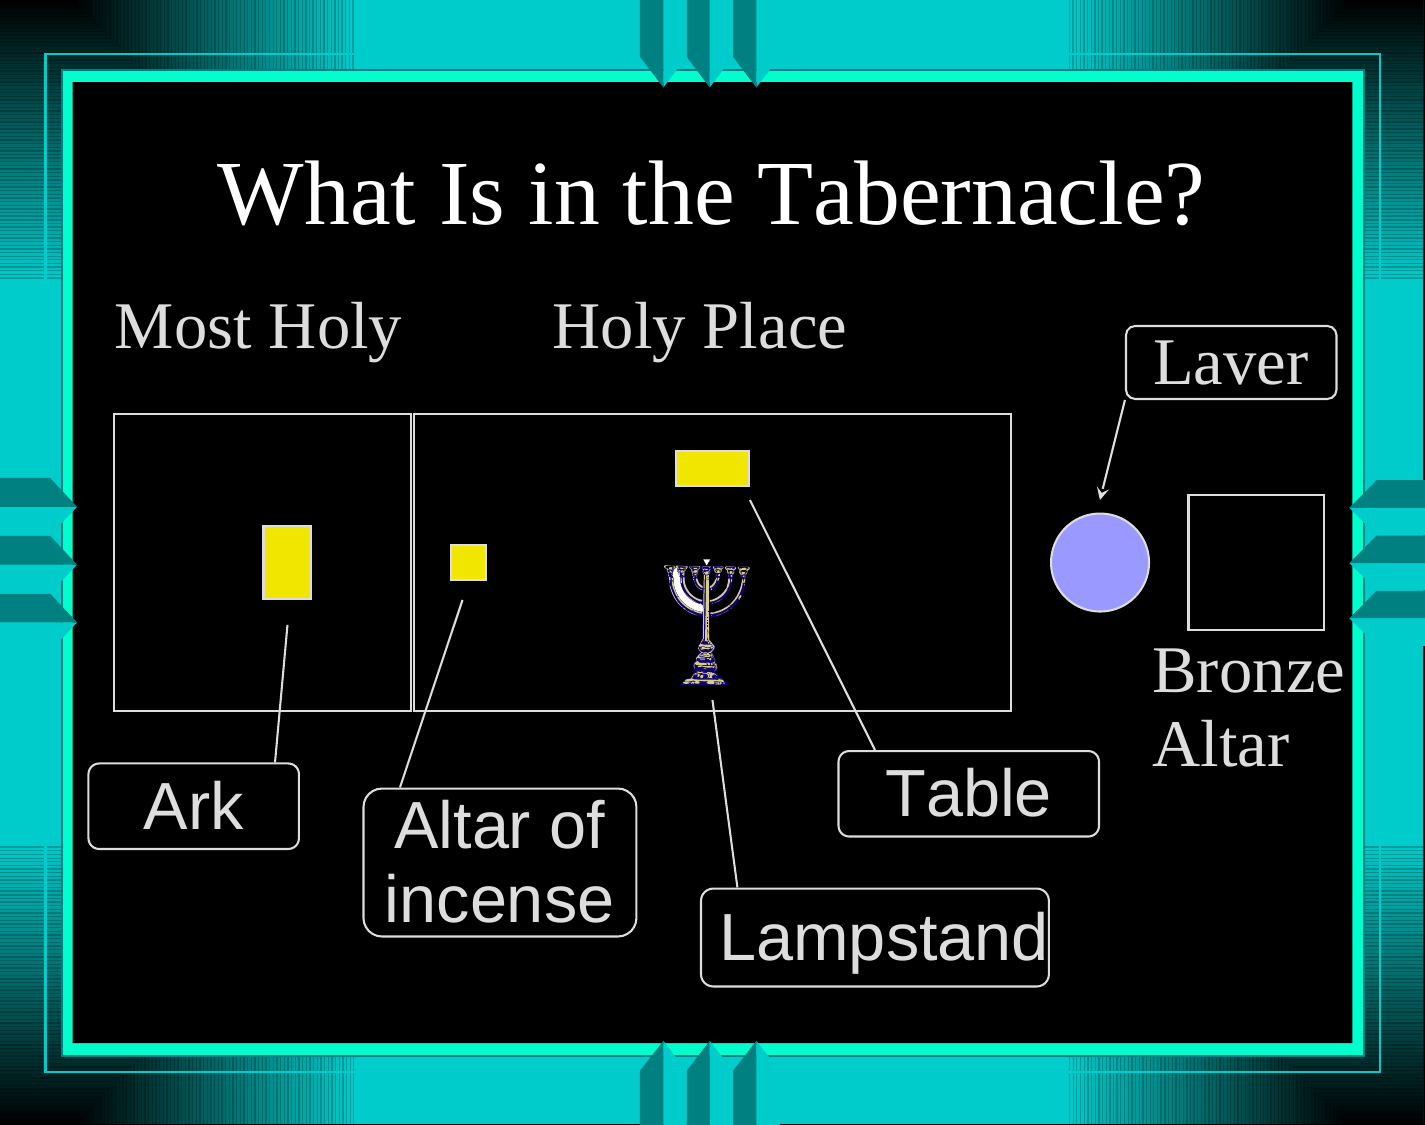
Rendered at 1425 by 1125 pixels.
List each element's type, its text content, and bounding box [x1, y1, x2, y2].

text_box [451, 544, 487, 581]
text_box [676, 451, 749, 487]
text_box Bronze Altar [1137, 624, 1375, 789]
text_box [263, 526, 312, 599]
text_box [1051, 513, 1150, 612]
text_box Ark [88, 763, 299, 849]
text_box Holy Place [537, 281, 913, 371]
picture [663, 559, 751, 686]
text_box Laver [1126, 325, 1337, 399]
title What Is in the Tabernacle? [106, 99, 1319, 288]
text_box Most Holy [99, 281, 463, 371]
text_box Altar of incense [363, 788, 637, 937]
text_box Table [838, 751, 1100, 837]
text_box Lampstand [700, 888, 1049, 987]
